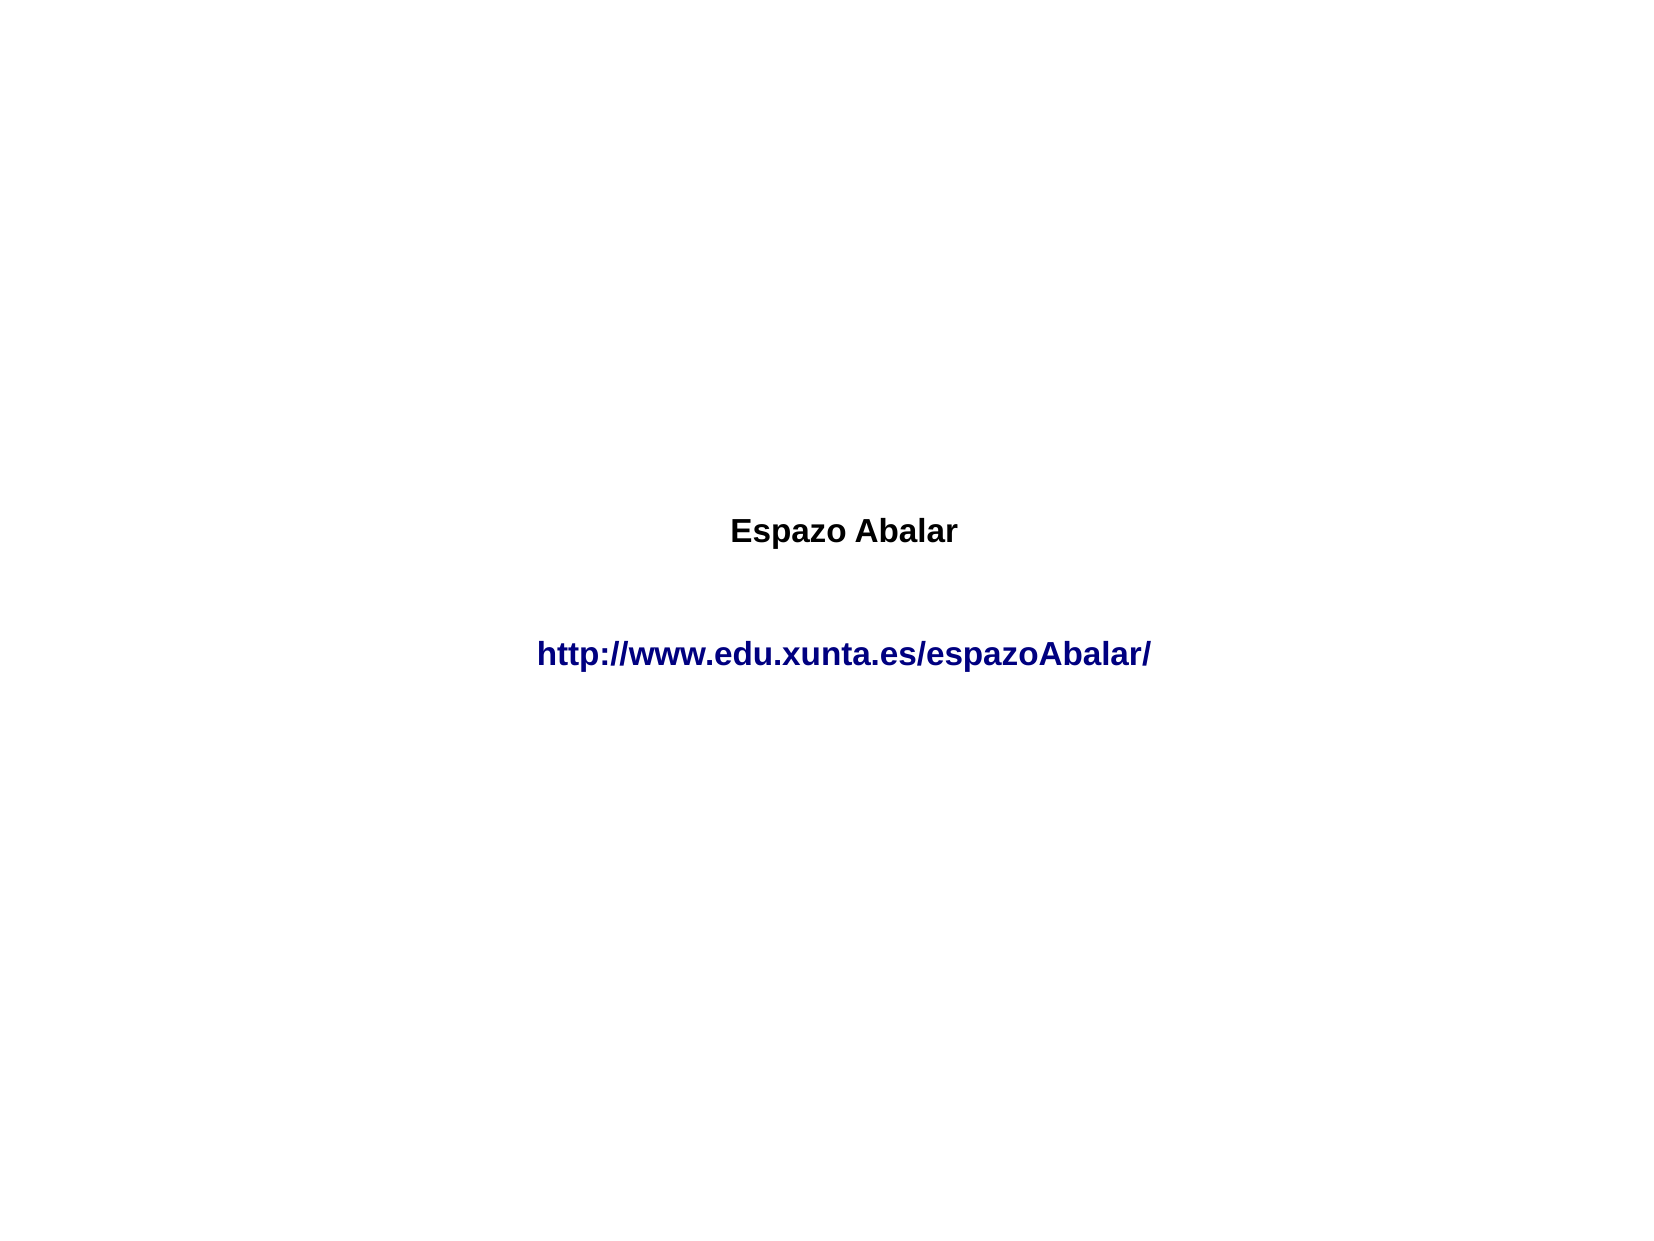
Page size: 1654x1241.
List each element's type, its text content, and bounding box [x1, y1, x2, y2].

text_box Espazo Abalar http://www.edu.xunta.es/espazoAbalar/ [32, 442, 1654, 1095]
